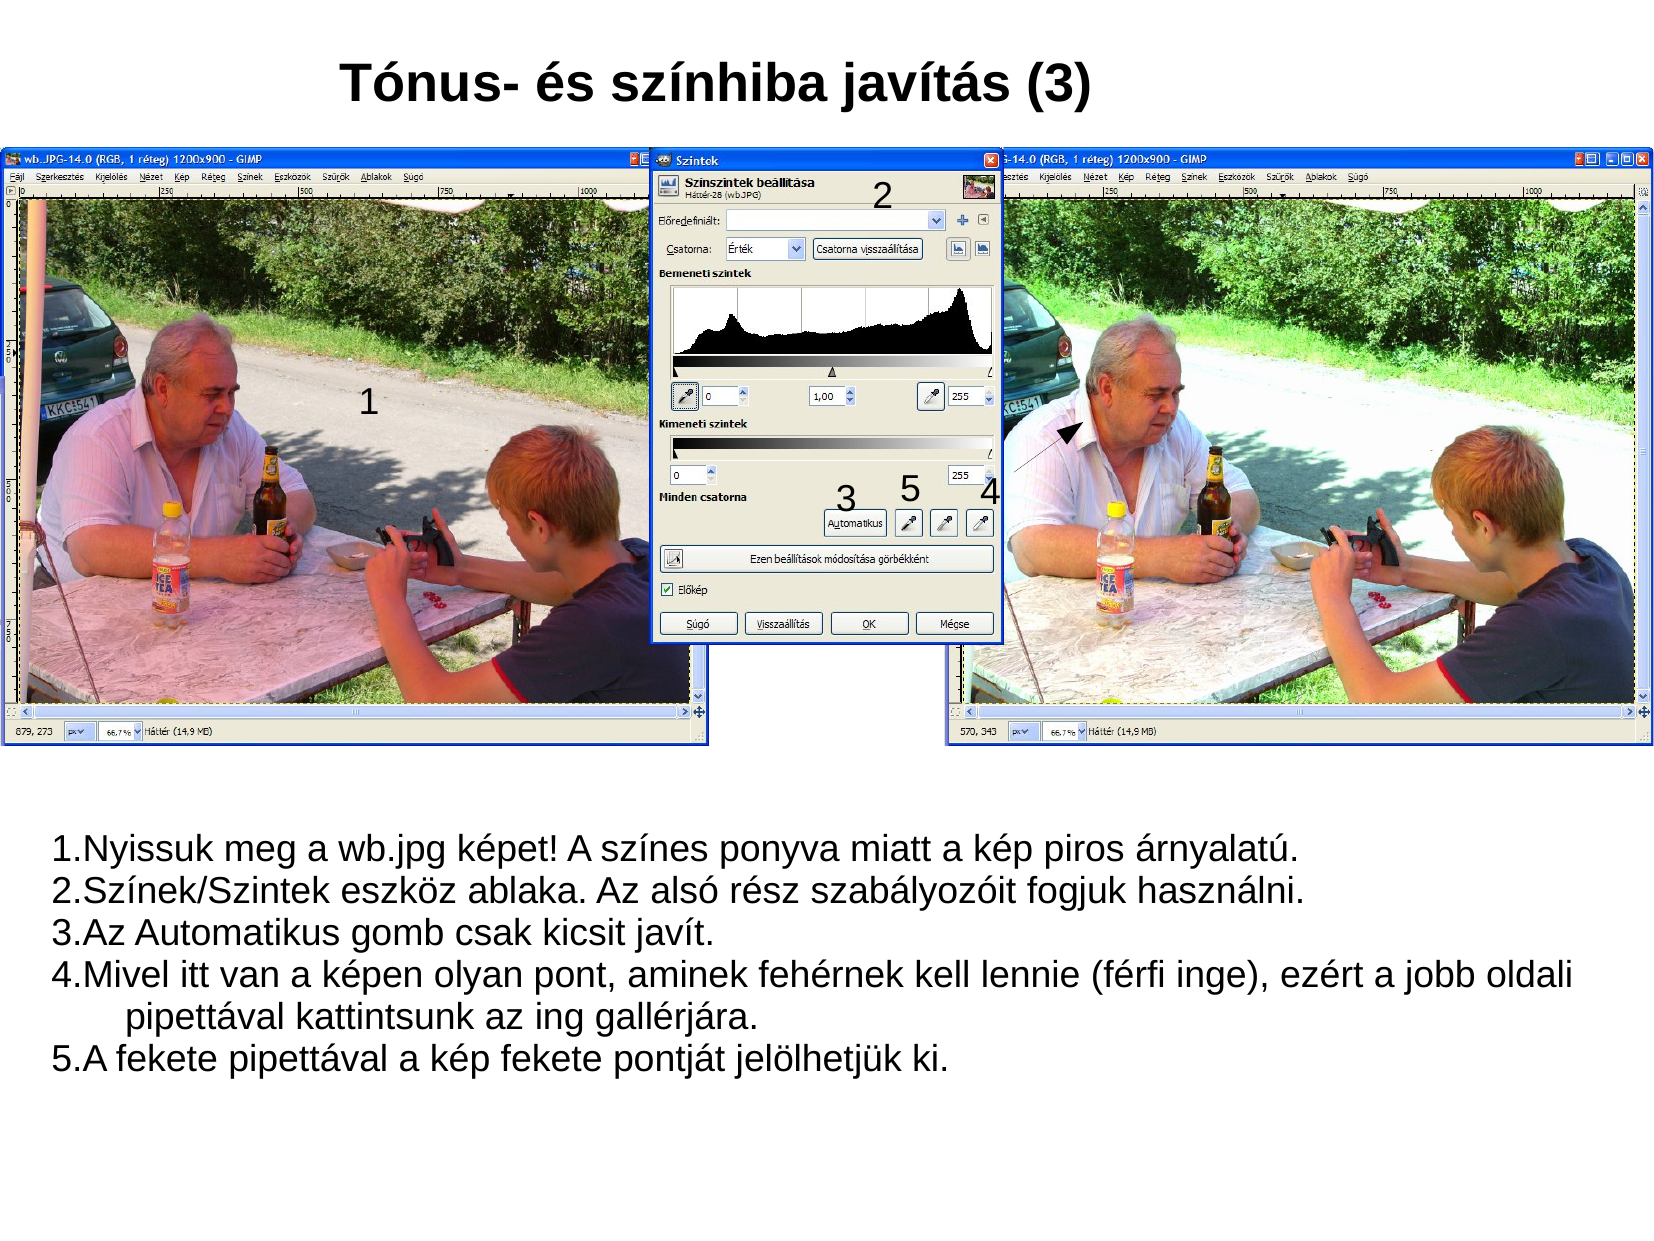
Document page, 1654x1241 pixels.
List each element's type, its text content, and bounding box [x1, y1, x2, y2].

text_box Nyissuk meg a wb.jpg képet! A színes ponyva miatt a kép piros árnyalatú. Színek/Szintek eszköz ablaka. Az alsó rész szabályozóit fogjuk használni. Az Automatikus gomb csak kicsit javít. Mivel itt van a képen olyan pont, aminek fehérnek kell lennie (férfi inge), ezért a jobb oldali pipettával kattintsunk az ing gallérjára. A fekete pipettával a kép fekete pontját jelölhetjük ki. [36, 819, 1599, 1130]
text_box 5 [885, 460, 936, 517]
text_box 1 [343, 373, 395, 431]
text_box 4 [965, 463, 1016, 521]
picture [0, 147, 1654, 746]
text_box Tónus- és színhiba javítás (3) [324, 45, 1109, 123]
text_box 3 [821, 470, 872, 528]
text_box 2 [857, 166, 909, 224]
